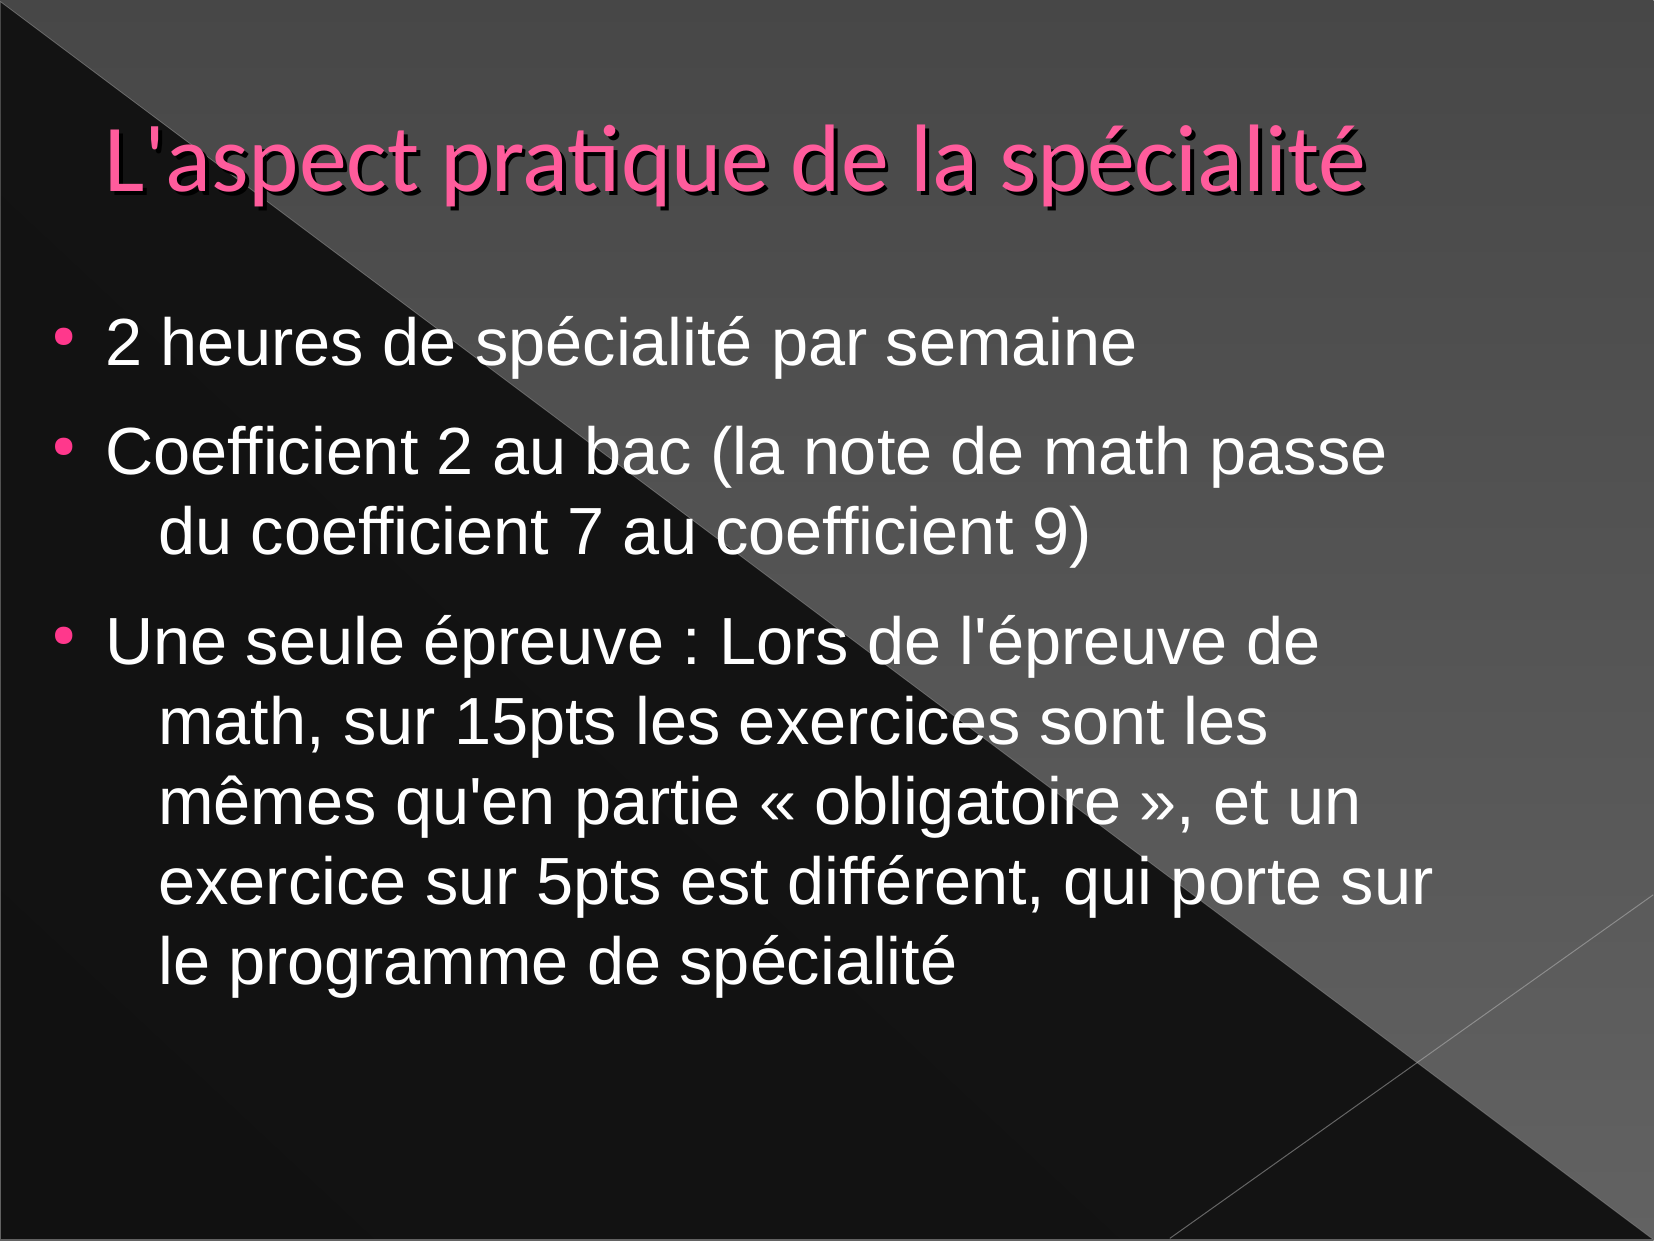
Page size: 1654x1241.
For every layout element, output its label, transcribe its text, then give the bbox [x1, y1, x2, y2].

list 2 heures de spécialité par semaine Coefficient 2 au bac (la note de math passe du coefficient 7 au coefficient 9) Une seule épreuve : Lors de l'épreuve de math, sur 15pts les exercices sont les mêmes qu'en partie « obligatoire », et un exercice sur 5pts est différent, qui porte sur le programme de spécialité [0, 290, 1456, 1010]
title L'aspect pratique de la spécialité [0, 49, 1489, 257]
